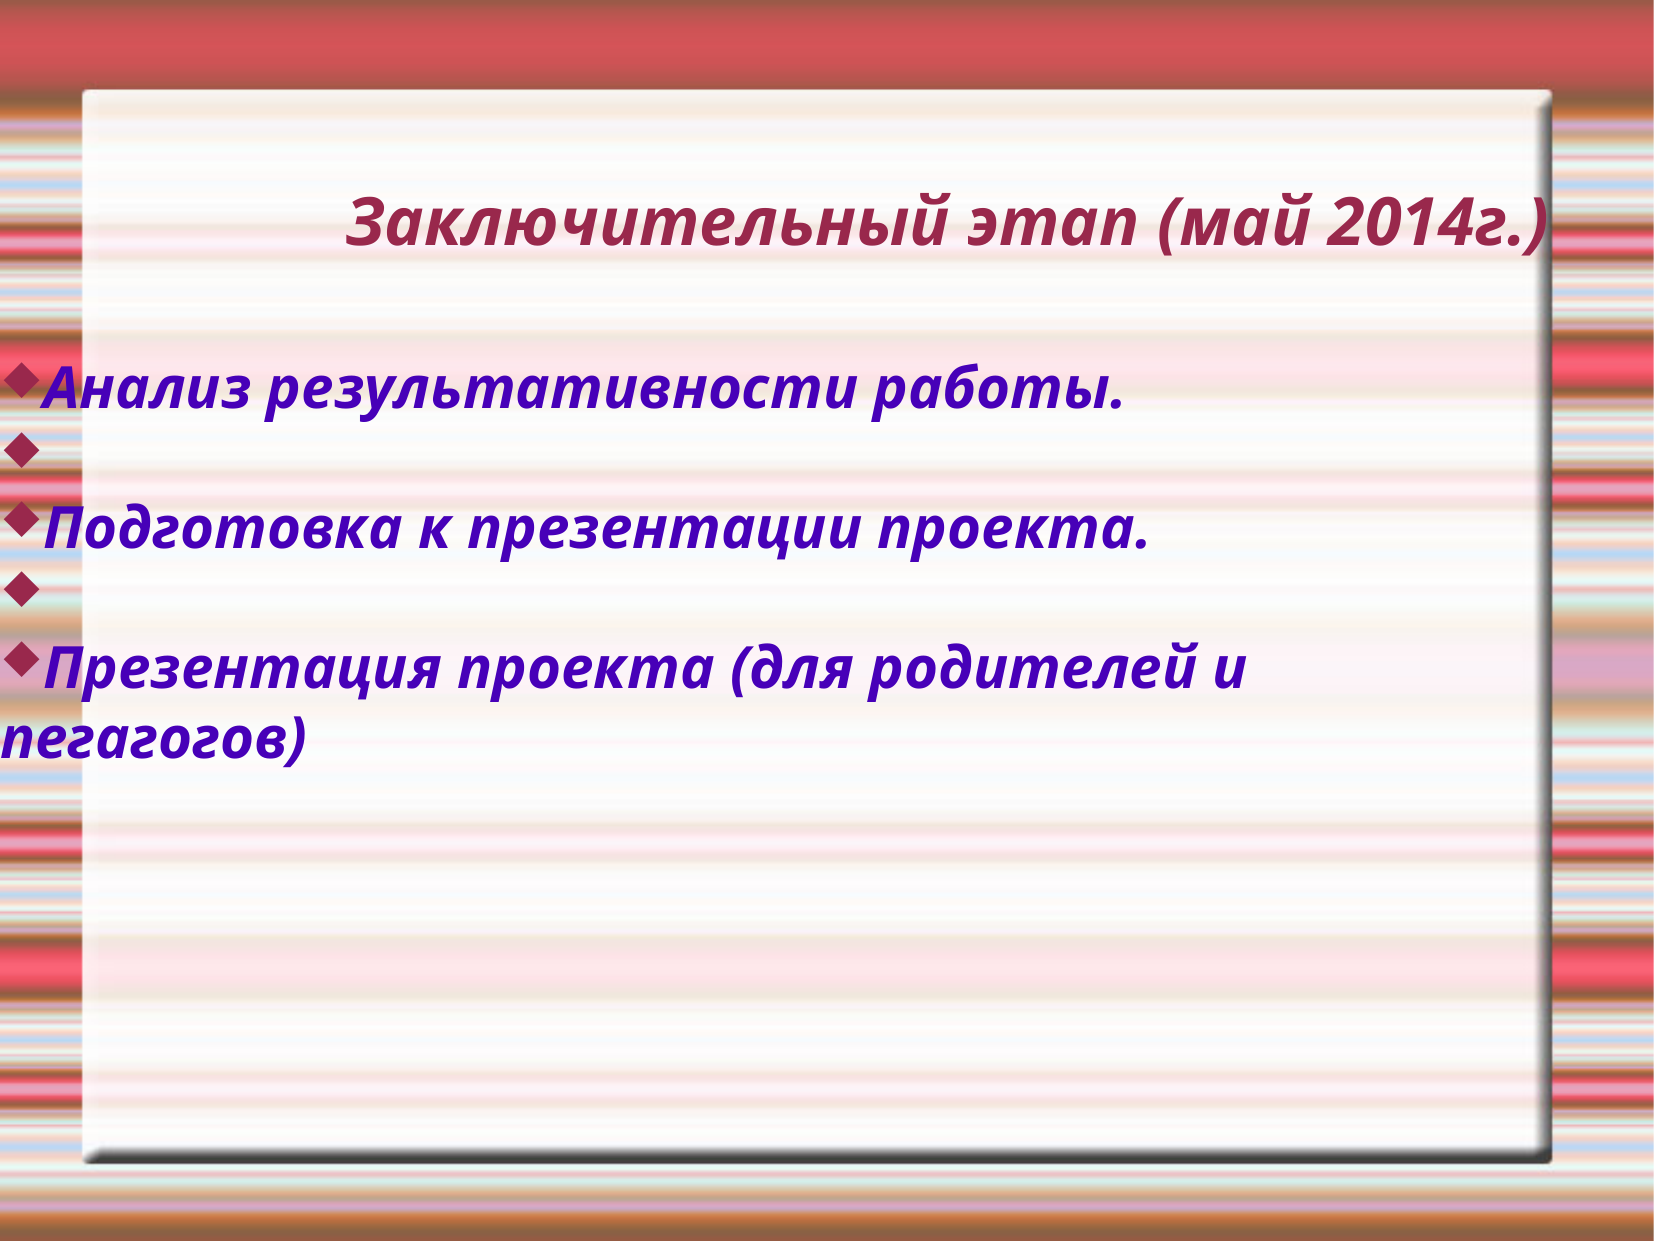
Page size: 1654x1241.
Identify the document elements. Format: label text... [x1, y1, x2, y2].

list Анализ результативности работы. Подготовка к презентации проекта. Презентация проекта (для родителей и пегагогов) [0, 350, 1382, 1133]
title Заключительный этап (май 2014г.) [241, 114, 1654, 322]
